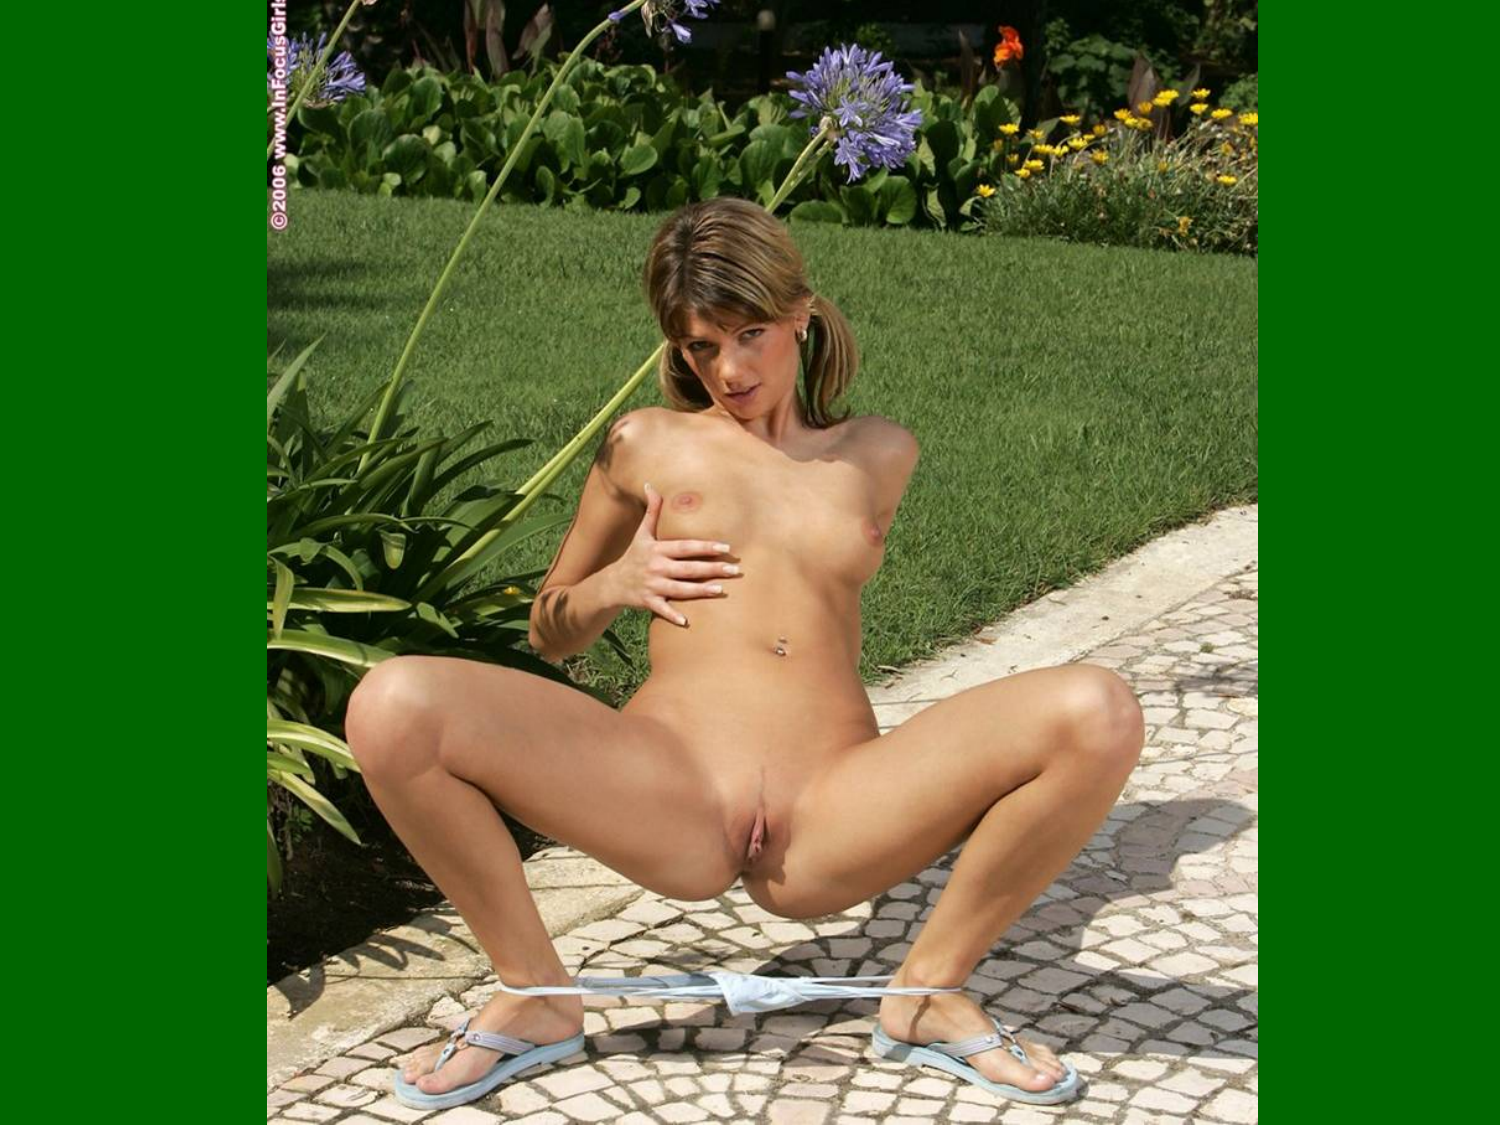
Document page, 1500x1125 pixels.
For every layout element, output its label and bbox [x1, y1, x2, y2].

picture [267, 0, 1258, 1125]
